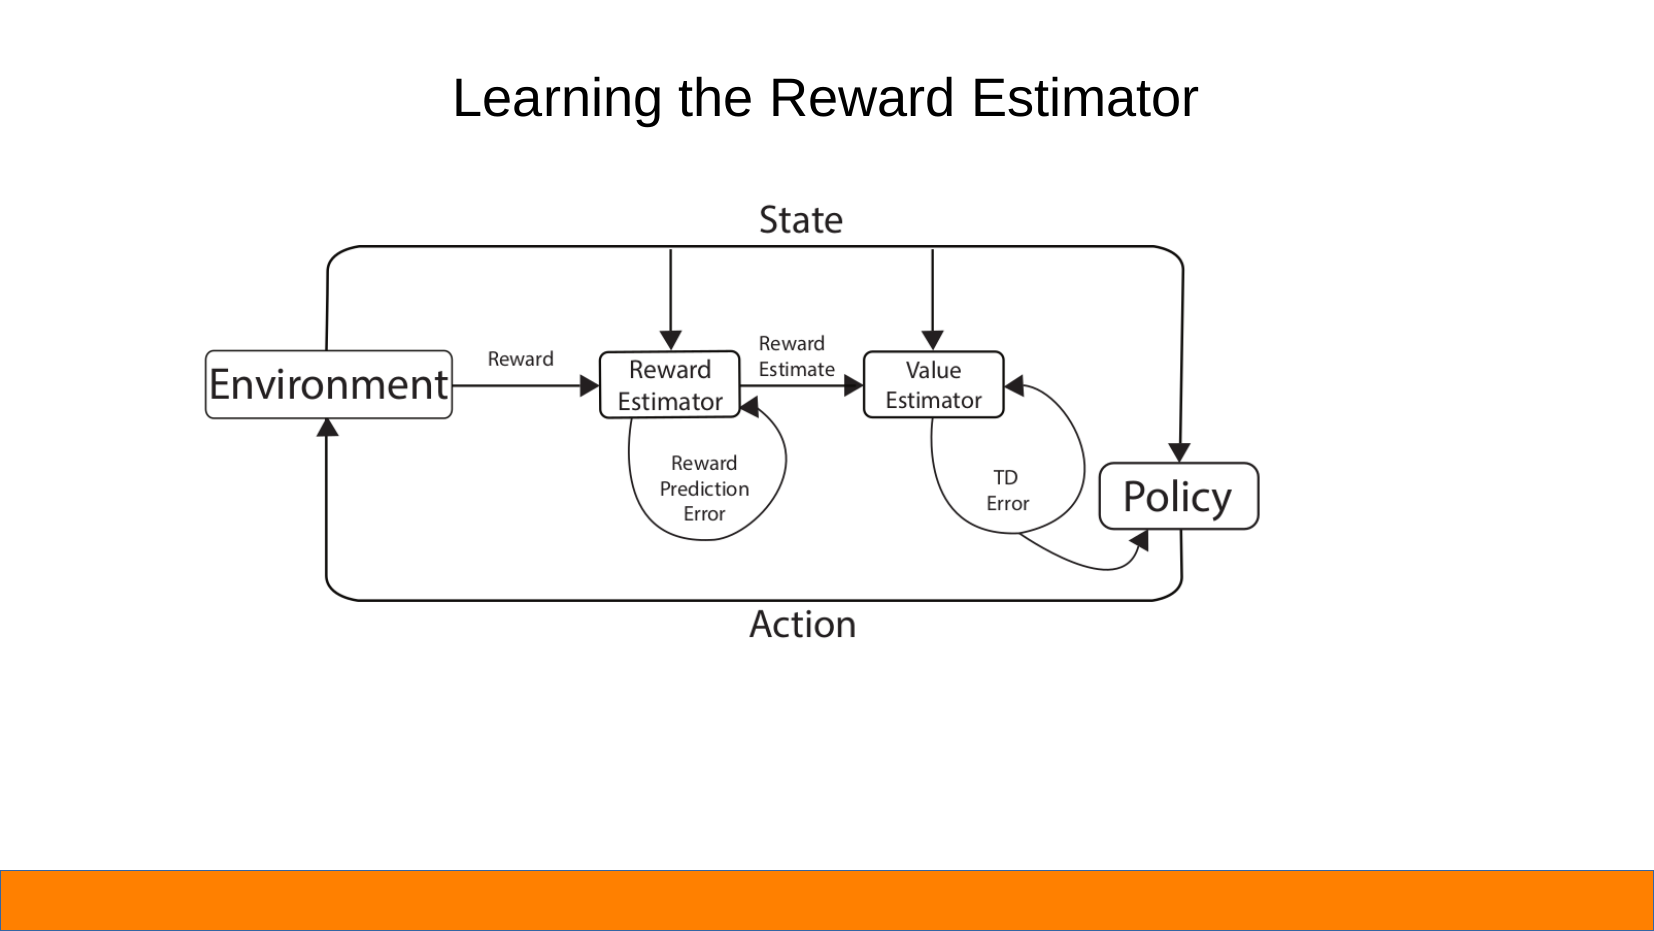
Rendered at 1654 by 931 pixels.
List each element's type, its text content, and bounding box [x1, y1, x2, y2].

text_box [0, 870, 1654, 931]
picture [160, 179, 1306, 667]
text_box Learning the Reward Estimator [294, 60, 1360, 196]
